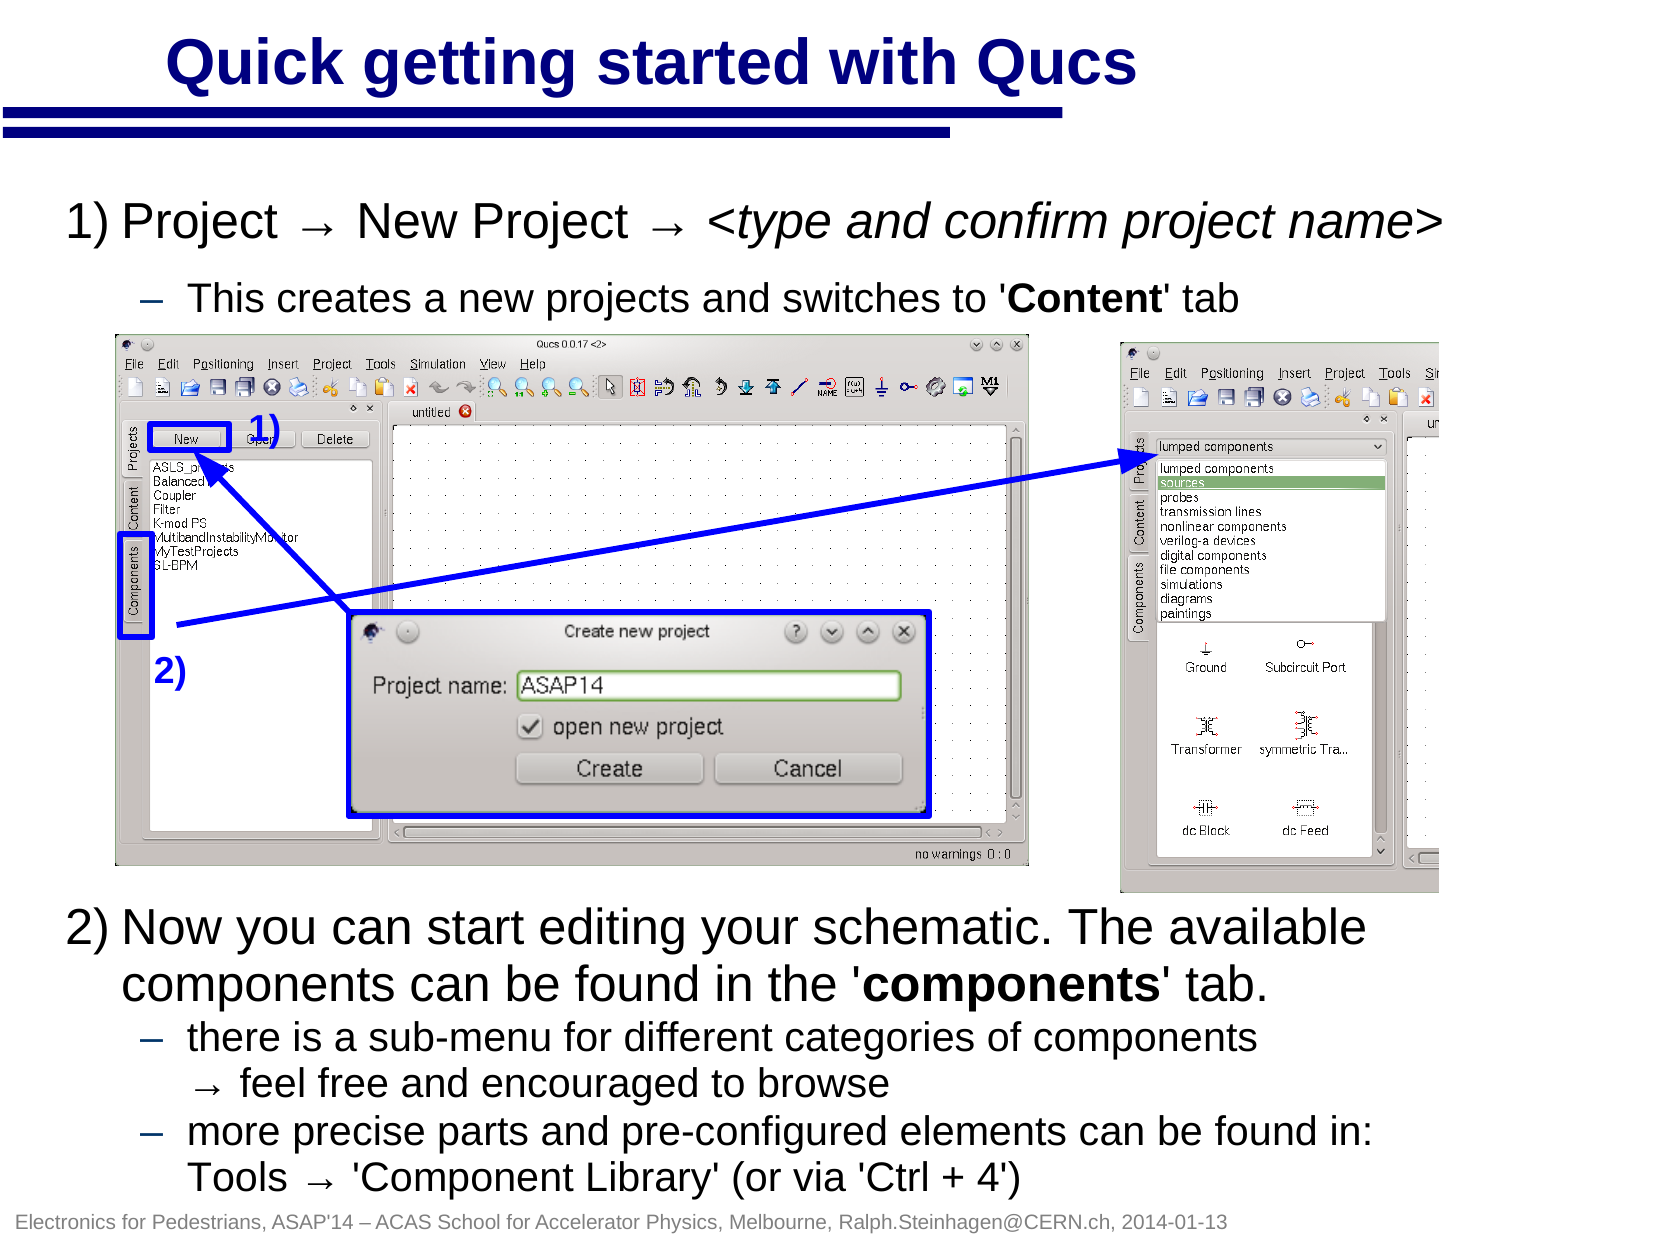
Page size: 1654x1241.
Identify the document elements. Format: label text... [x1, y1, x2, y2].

picture [1120, 342, 1439, 893]
picture [153, 427, 226, 447]
picture [115, 334, 1029, 866]
title Quick getting started with Qucs [165, 0, 1323, 124]
text_box 1) [233, 399, 297, 457]
text_box 2) [139, 641, 203, 699]
list Project → New Project → <type and confirm project name> This creates a new projects and switches to 'Content' tab Now you can start editing your schematic. The available components can be found in the 'components' tab. there is a sub-menu for different categories of components → feel free and encouraged to browse more precise parts and pre-configured elements can be found in: Tools → 'Component Library' (or via 'Ctrl + 4') [65, 192, 1628, 1205]
picture [351, 614, 927, 813]
